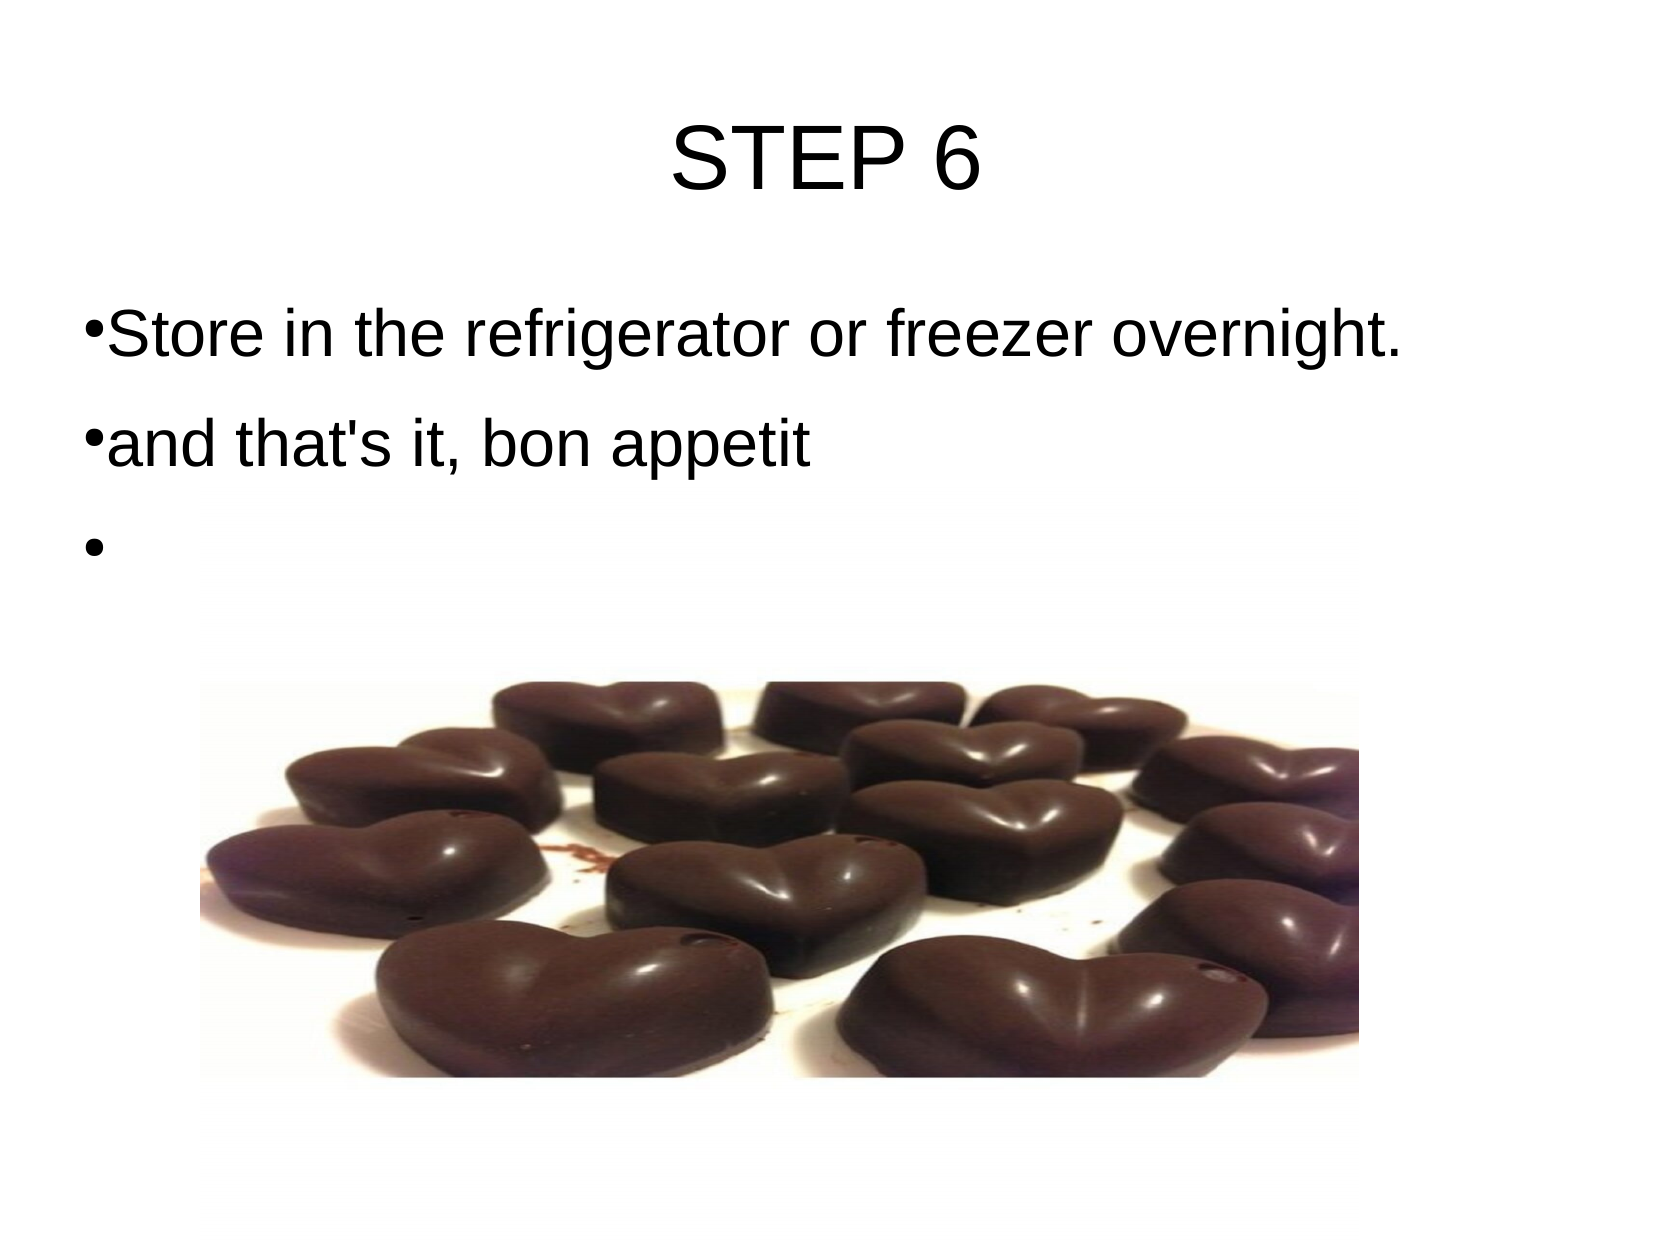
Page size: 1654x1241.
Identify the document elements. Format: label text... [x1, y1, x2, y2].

list Store in the refrigerator or freezer overnight. and that's it, bon appetit [82, 290, 1571, 1109]
title STEP 6 [82, 49, 1571, 257]
picture [200, 484, 1359, 1241]
